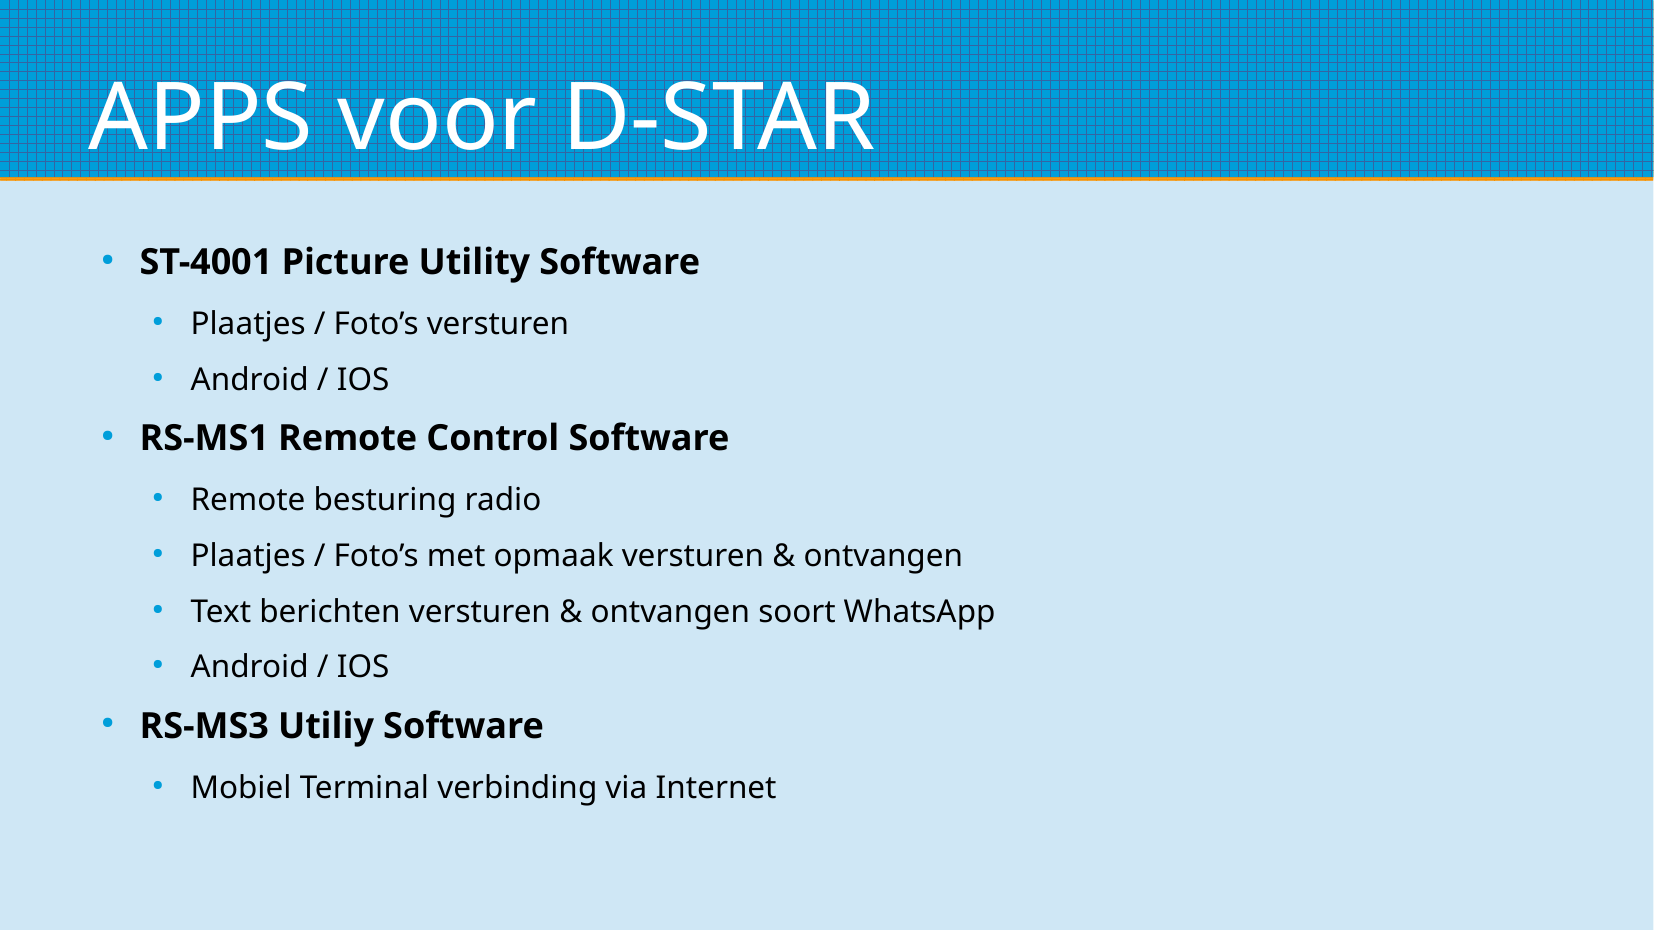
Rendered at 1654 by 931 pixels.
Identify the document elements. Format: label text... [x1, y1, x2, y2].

list ST-4001 Picture Utility Software Plaatjes / Foto’s versturen Android / IOS RS-MS1 Remote Control Software Remote besturing radio Plaatjes / Foto’s met opmaak versturen & ontvangen Text berichten versturen & ontvangen soort WhatsApp Android / IOS RS-MS3 Utiliy Software Mobiel Terminal verbinding via Internet [88, 236, 1565, 813]
title APPS voor D-STAR [88, 14, 1565, 178]
